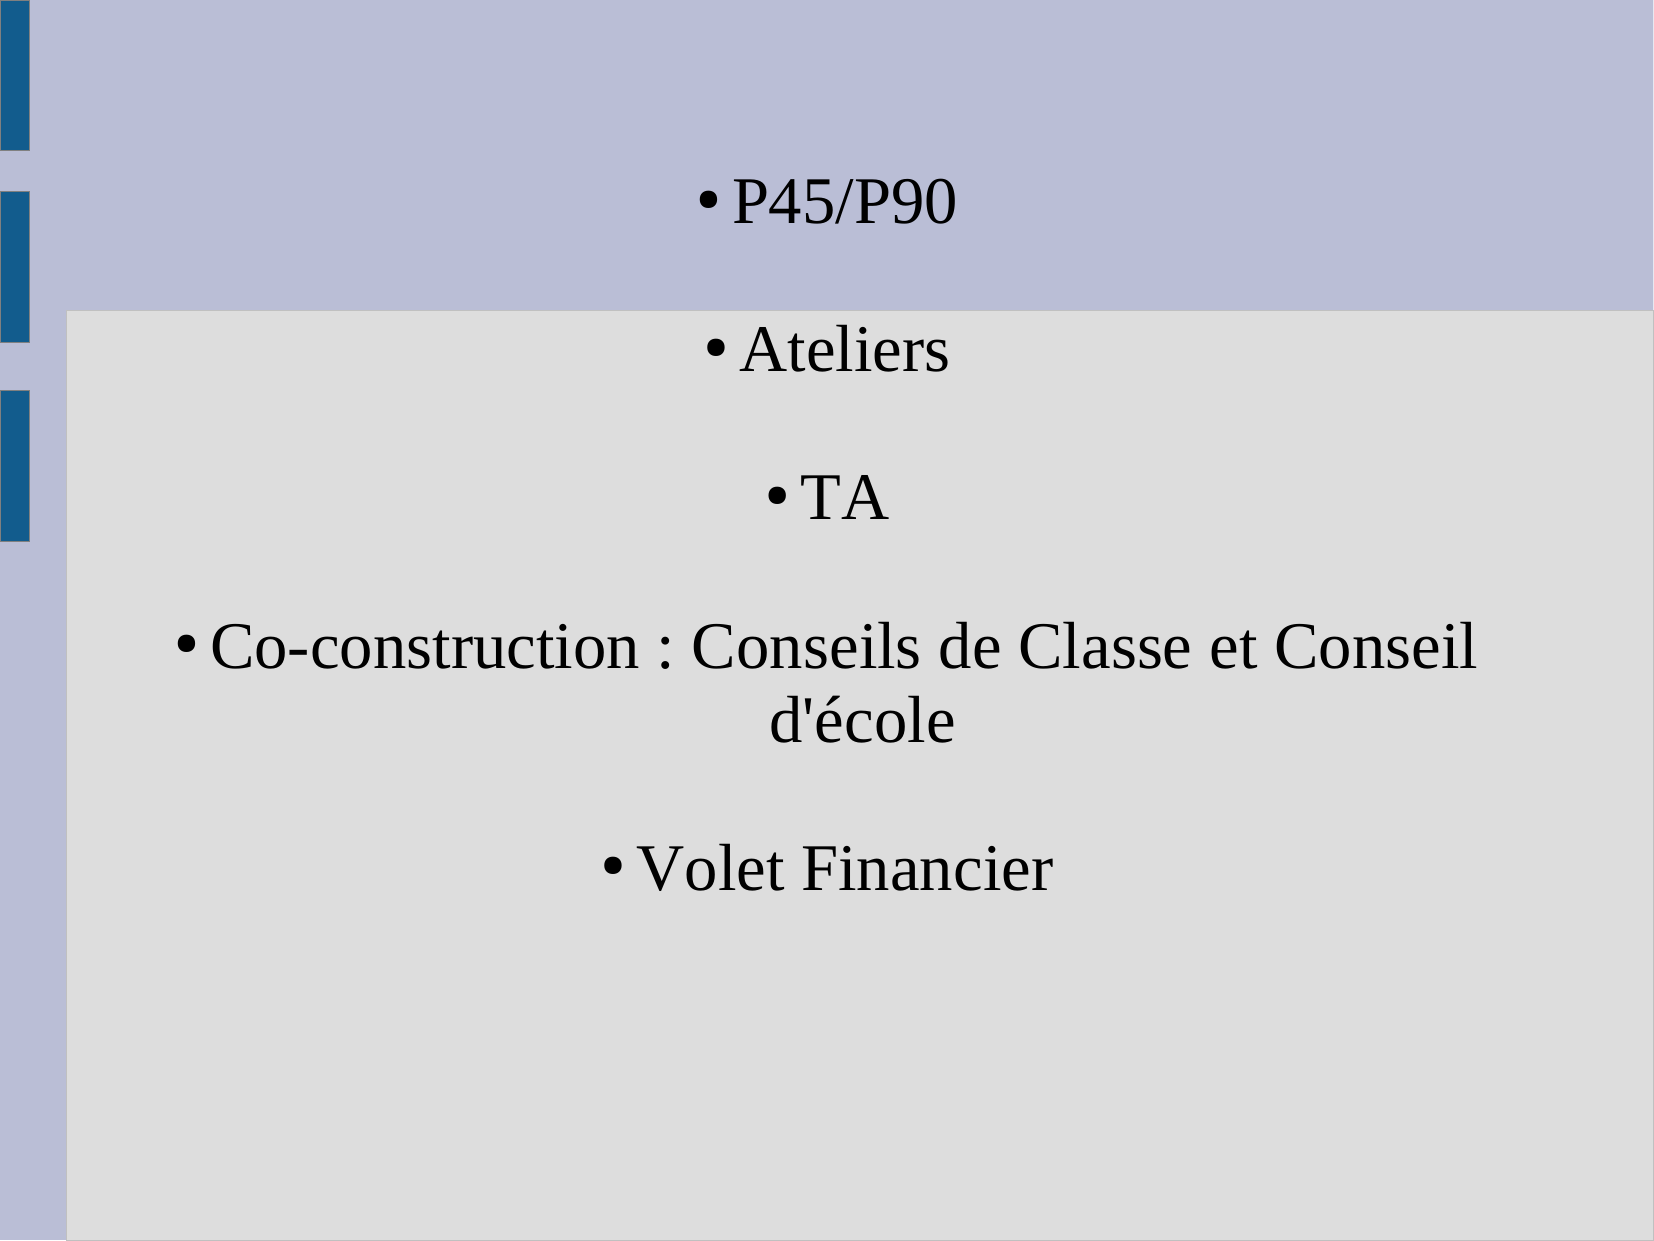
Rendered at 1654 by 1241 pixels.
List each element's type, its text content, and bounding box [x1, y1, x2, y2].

subtitle P45/P90 Ateliers TA Co-construction : Conseils de Classe et Conseil d'école Volet Financier [121, 91, 1534, 1126]
